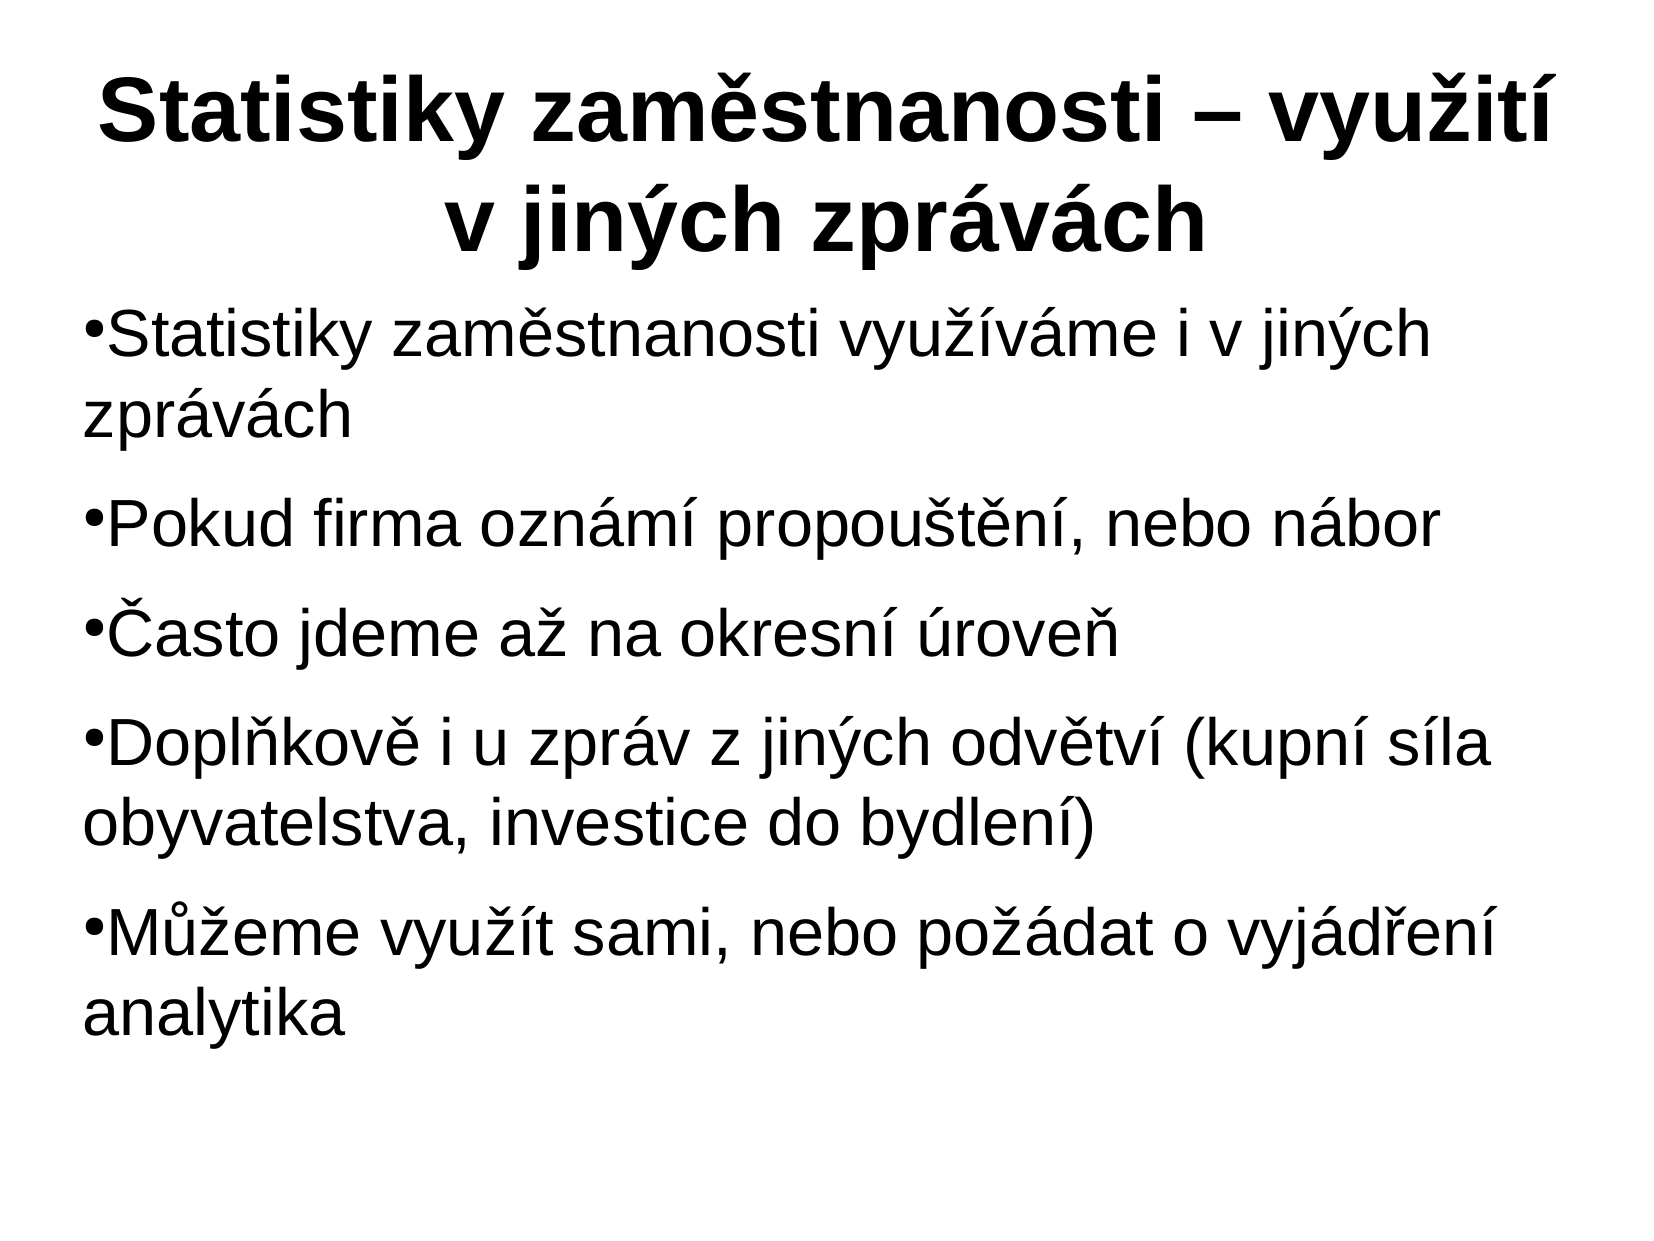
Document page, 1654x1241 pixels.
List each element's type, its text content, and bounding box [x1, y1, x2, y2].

list Statistiky zaměstnanosti využíváme i v jiných zprávách Pokud firma oznámí propouštění, nebo nábor Často jdeme až na okresní úroveň Doplňkově i u zpráv z jiných odvětví (kupní síla obyvatelstva, investice do bydlení) Můžeme využít sami, nebo požádat o vyjádření analytika [82, 290, 1571, 1109]
title Statistiky zaměstnanosti – využití v jiných zprávách [82, 49, 1571, 257]
